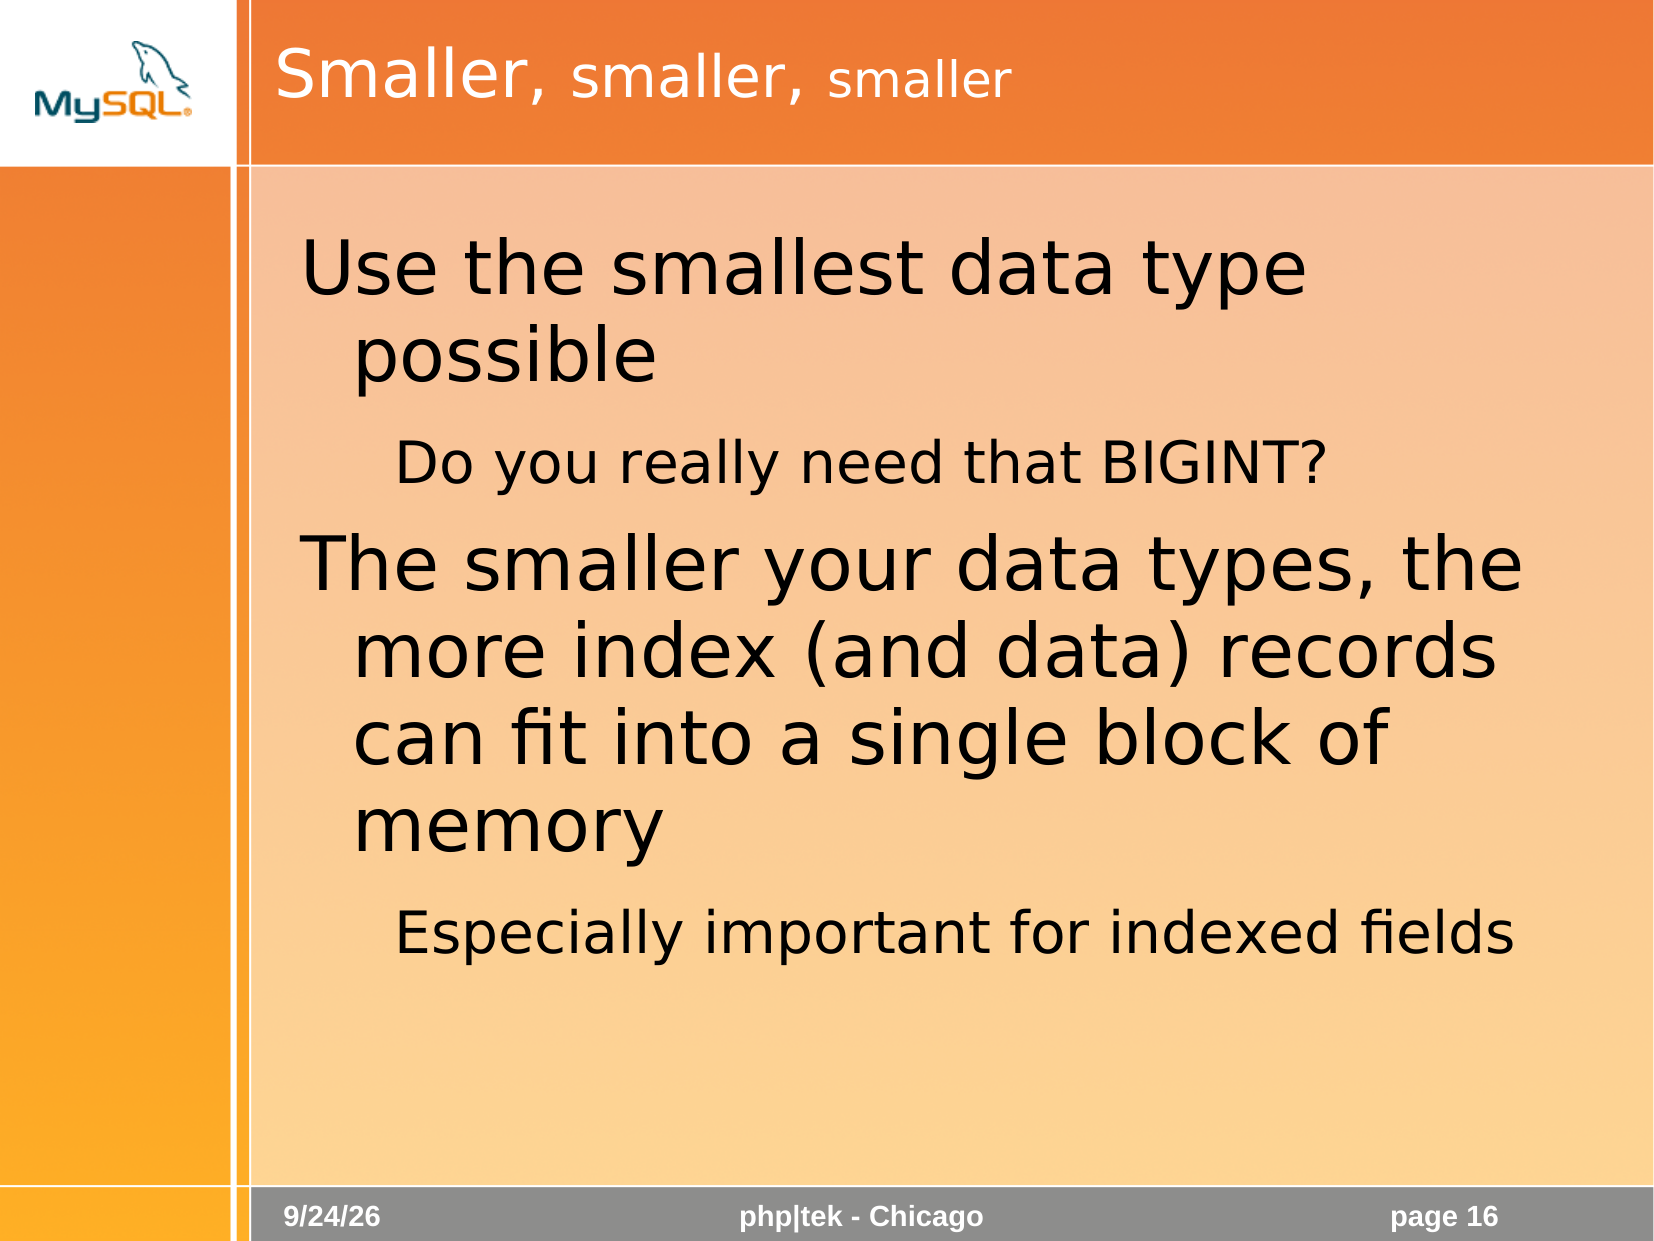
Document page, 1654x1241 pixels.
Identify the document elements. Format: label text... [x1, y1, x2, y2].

list Use the smallest data type possible Do you really need that BIGINT? The smaller your data types, the more index (and data) records can fit into a single block of memory Especially important for indexed fields [300, 225, 1613, 1163]
picture [35, 41, 192, 123]
title Smaller, smaller, smaller [274, 11, 1500, 137]
picture [0, 0, 1654, 1241]
